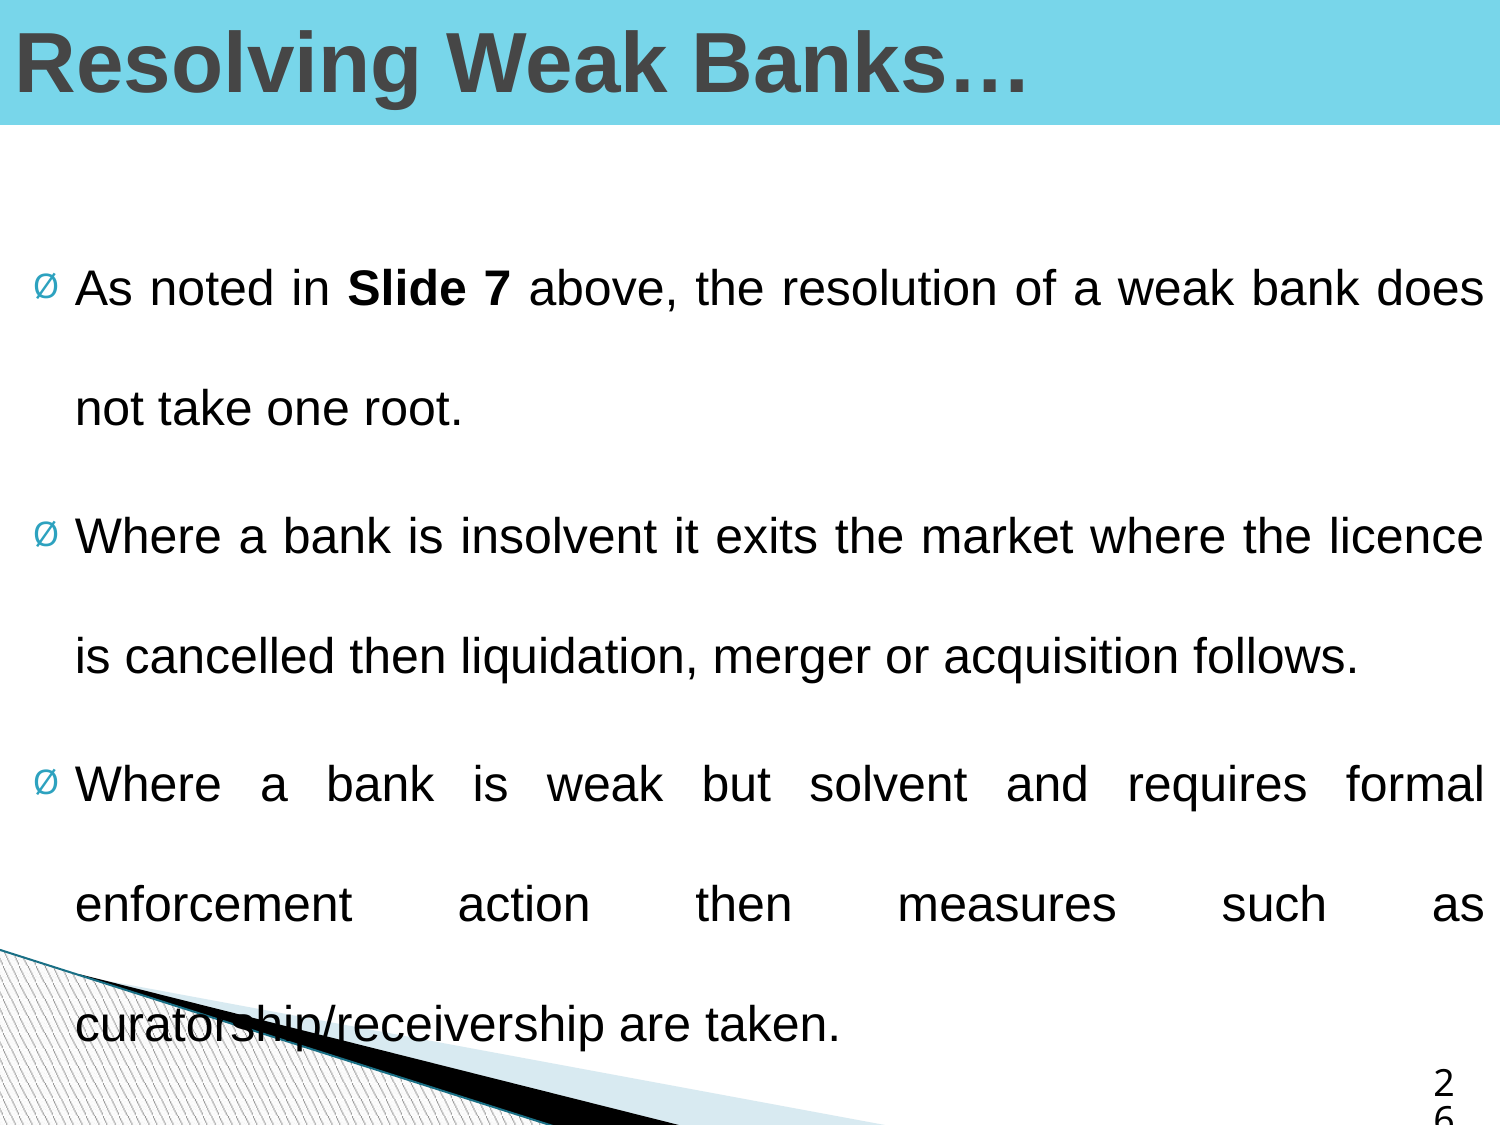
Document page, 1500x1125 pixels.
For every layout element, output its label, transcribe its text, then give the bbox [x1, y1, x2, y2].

slide_number <numéro> [1418, 1051, 1479, 1112]
picture [0, 1038, 543, 1125]
title Resolving Weak Banks… [0, 0, 1500, 125]
list As noted in Slide 7 above, the resolution of a weak bank does not take one root. Where a bank is insolvent it exits the market where the licence is cancelled then liquidation, merger or acquisition follows. Where a bank is weak but solvent and requires formal enforcement action then measures such as curatorship/receivership are taken. [0, 187, 1500, 1038]
